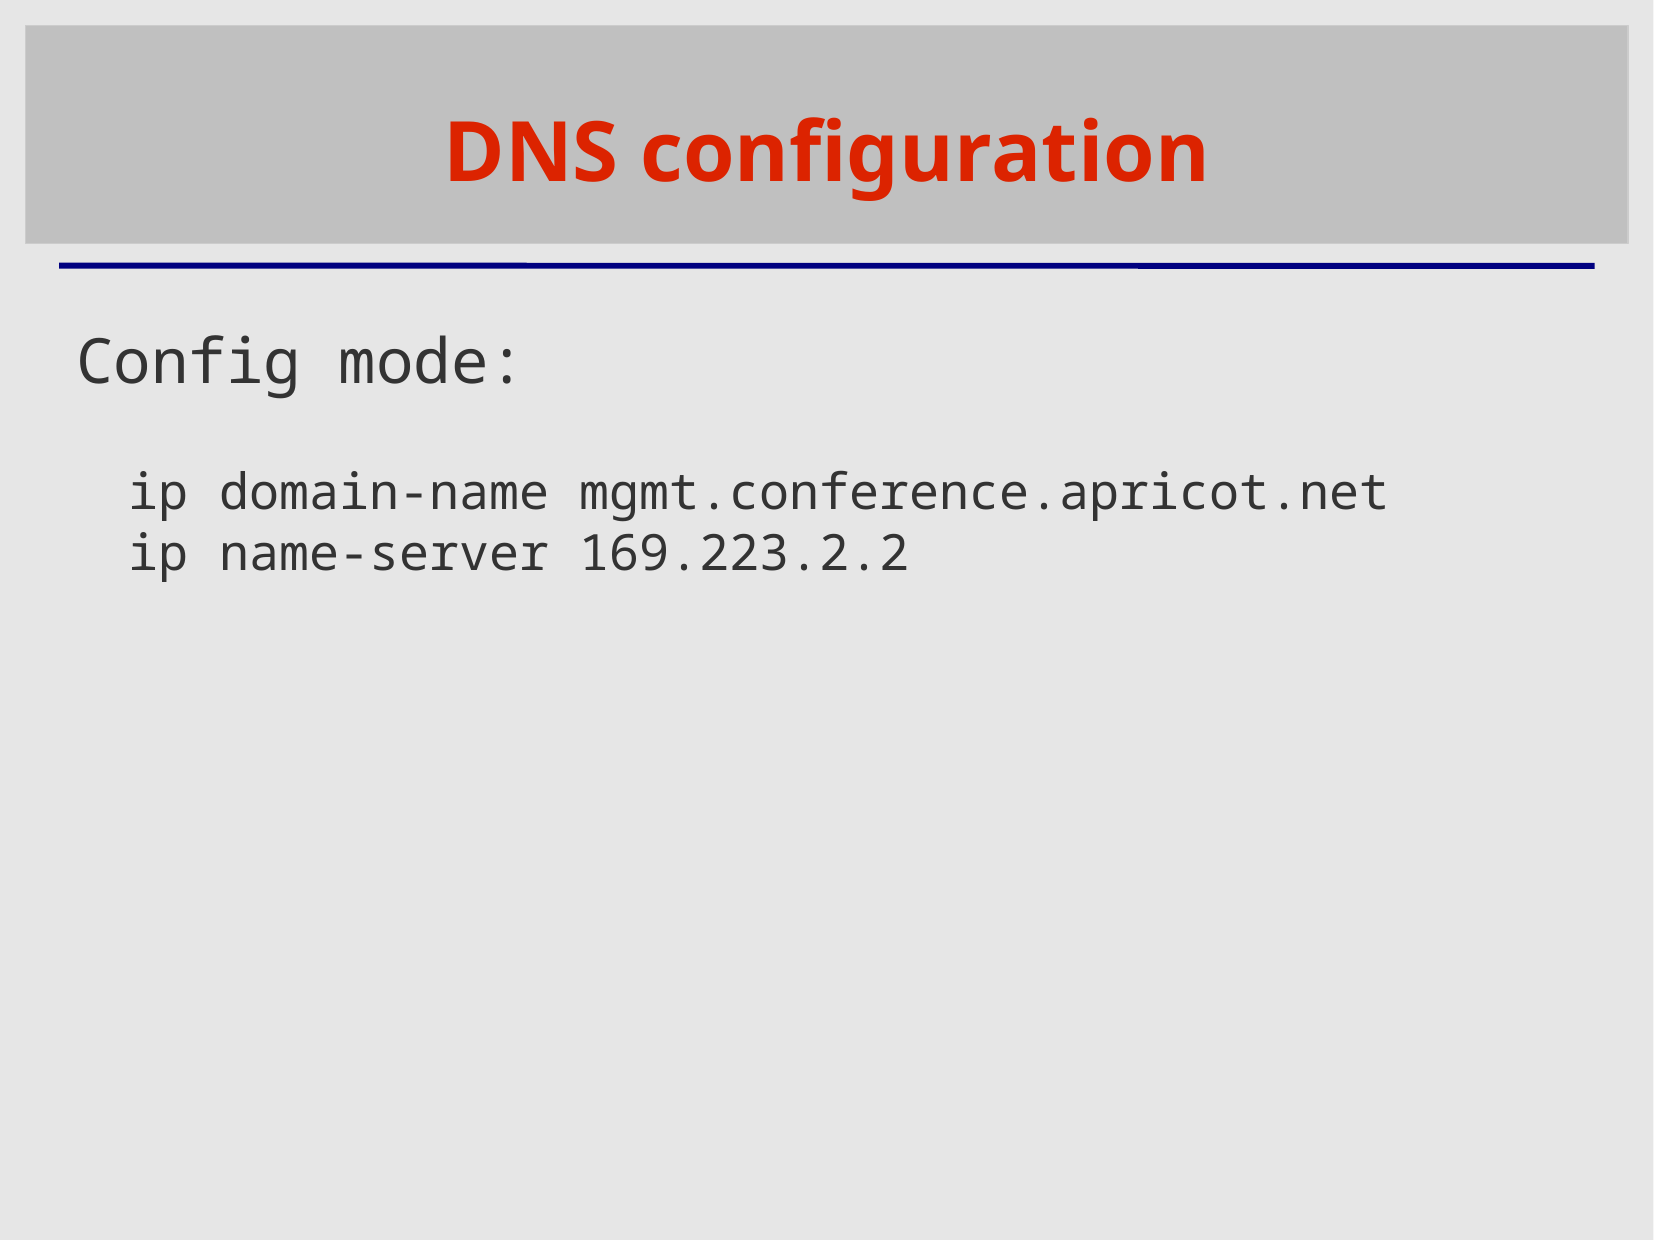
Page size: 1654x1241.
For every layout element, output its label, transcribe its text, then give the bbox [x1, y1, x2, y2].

title DNS configuration [121, 53, 1533, 245]
list Config mode: ip domain-name mgmt.conference.apricot.net ip name-server 169.223.2.2 [59, 322, 1594, 1117]
